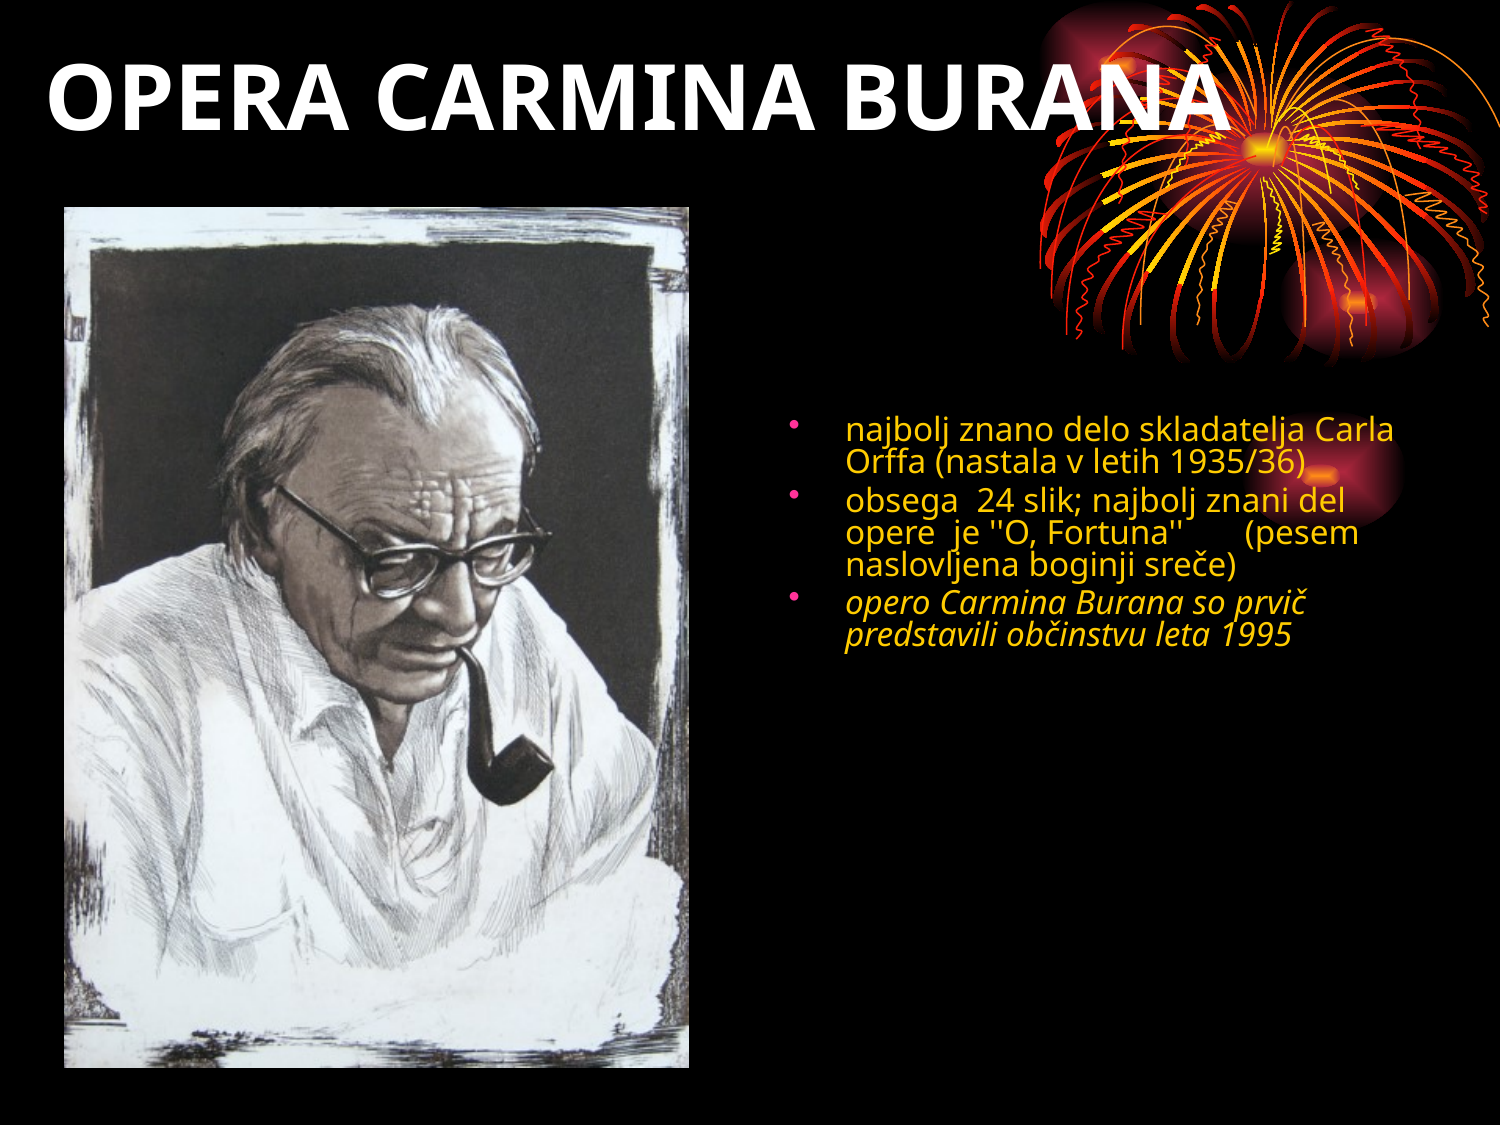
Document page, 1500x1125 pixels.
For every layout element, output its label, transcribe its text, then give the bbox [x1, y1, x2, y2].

title OPERA CARMINA BURANA [29, 0, 1380, 188]
picture [64, 207, 689, 1068]
list najbolj znano delo skladatelja Carla Orffa (nastala v letih 1935/36) obsega 24 slik; najbolj znani del opere je ''O, Fortuna'' (pesem naslovljena boginji sreče) opero Carmina Burana so prvič predstavili občinstvu leta 1995 [773, 408, 1412, 823]
